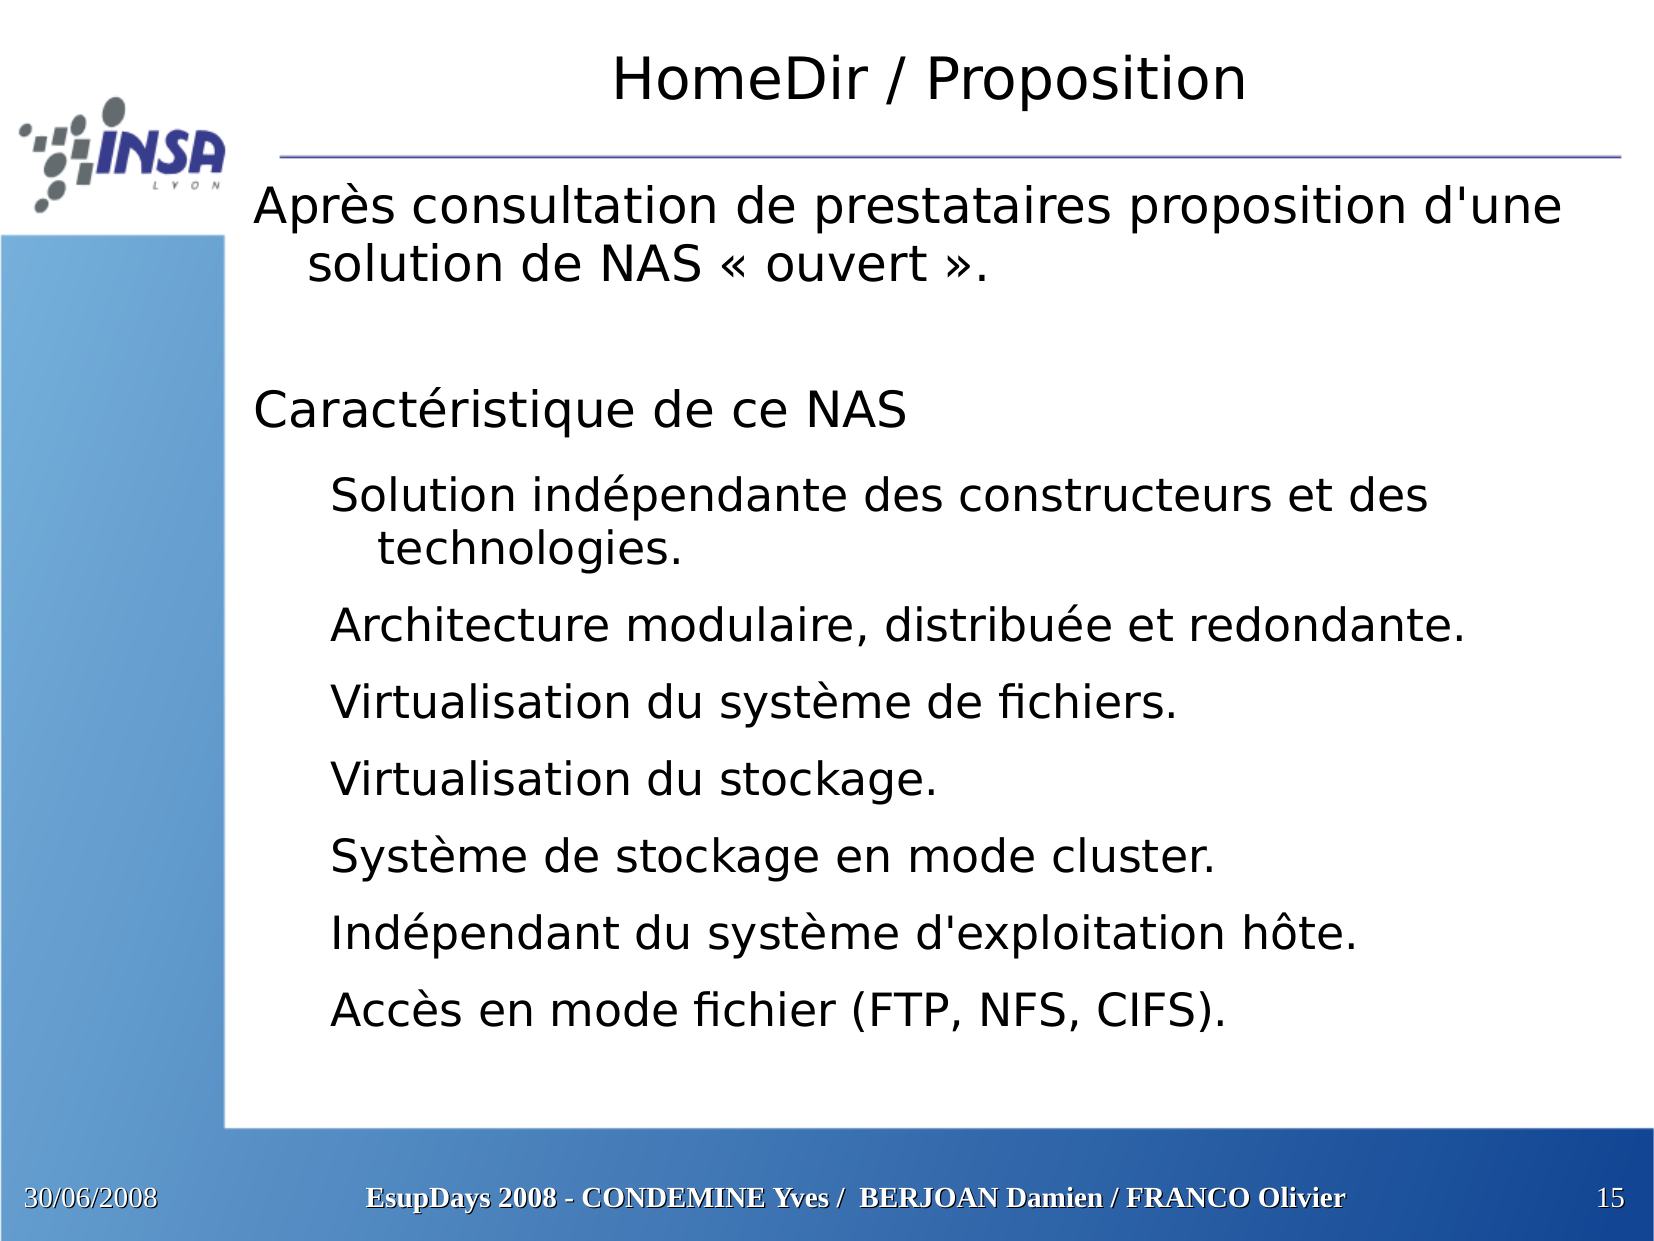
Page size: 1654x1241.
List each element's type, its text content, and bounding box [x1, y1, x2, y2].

title HomeDir / Proposition [236, 19, 1625, 141]
picture [0, 0, 1654, 1241]
list Après consultation de prestataires proposition d'une solution de NAS « ouvert ». Caractéristique de ce NAS Solution indépendante des constructeurs et des technologies. Architecture modulaire, distribuée et redondante. Virtualisation du système de fichiers. Virtualisation du stockage. Système de stockage en mode cluster. Indépendant du système d'exploitation hôte. Accès en mode fichier (FTP, NFS, CIFS). [236, 177, 1625, 1108]
